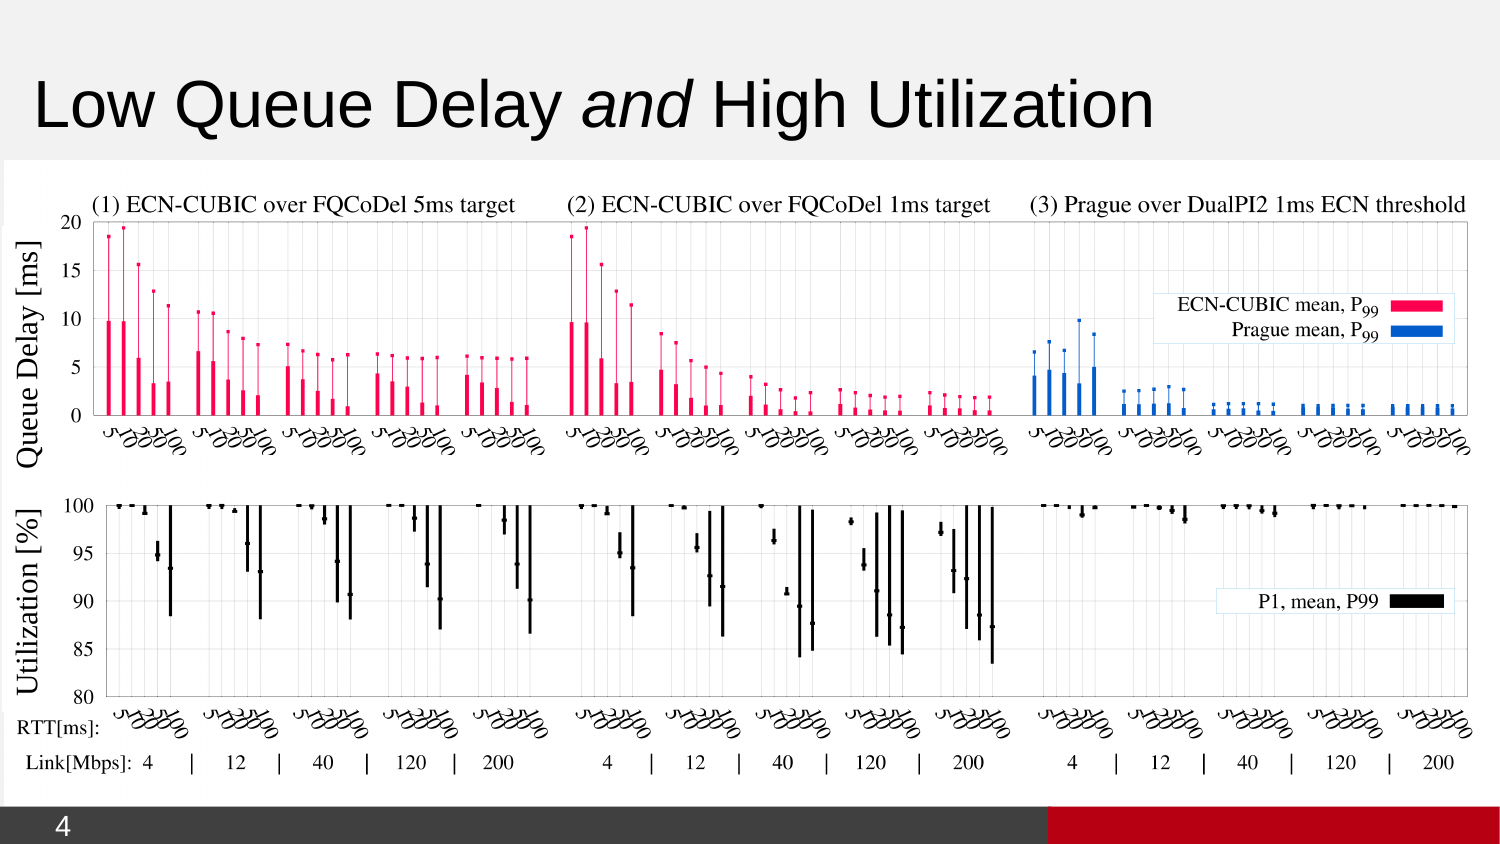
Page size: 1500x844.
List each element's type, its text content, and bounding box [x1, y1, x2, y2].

text_box Utilization [%] Queue Delay [ms] [2, 225, 52, 712]
picture [4, 160, 1500, 806]
title Low Queue Delay and High Utilization [33, 33, 1209, 175]
